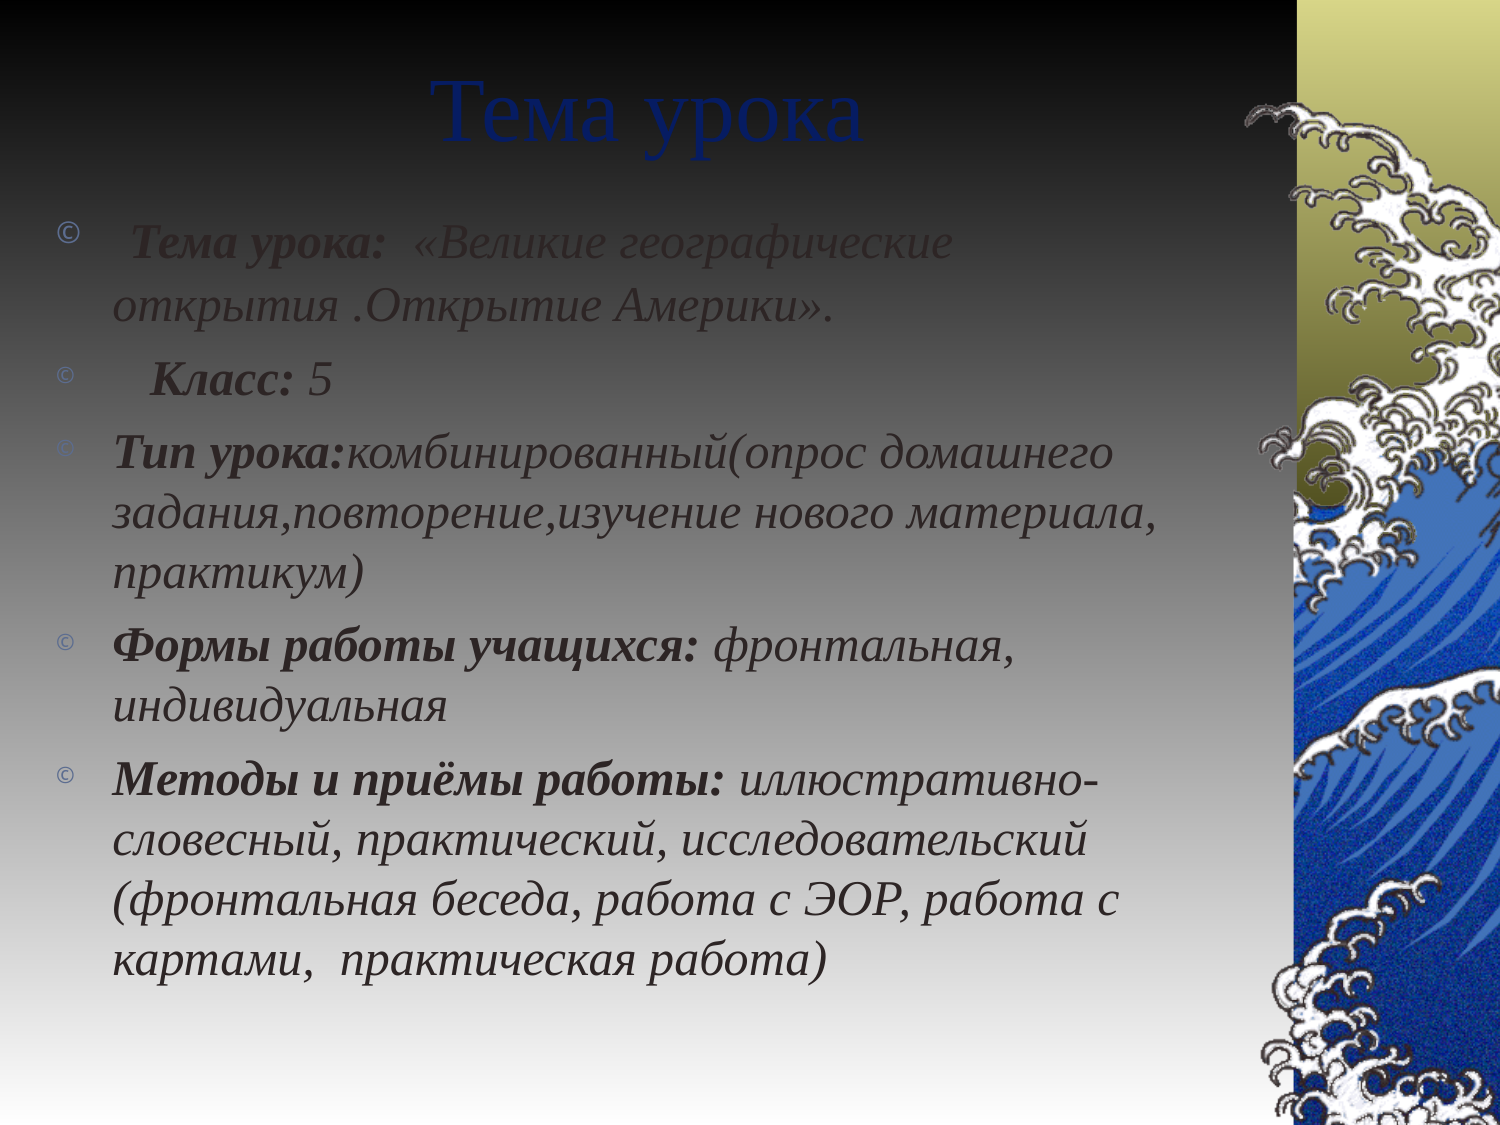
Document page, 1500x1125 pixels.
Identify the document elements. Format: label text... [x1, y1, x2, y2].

list Тема урока: «Великие географические открытия .Открытие Америки». Класс: 5 Тип урока:комбинированный(опрос домашнего задания,повторение,изучение нового материала, практикум) Формы работы учащихся: фронтальная, индивидуальная Методы и приёмы работы: иллюстративно-словесный, практический, исследовательский (фронтальная беседа, работа с ЭОР, работа с картами, практическая работа) [41, 184, 1301, 1125]
title Тема урока [41, 42, 1254, 136]
picture [1217, 76, 1500, 1125]
